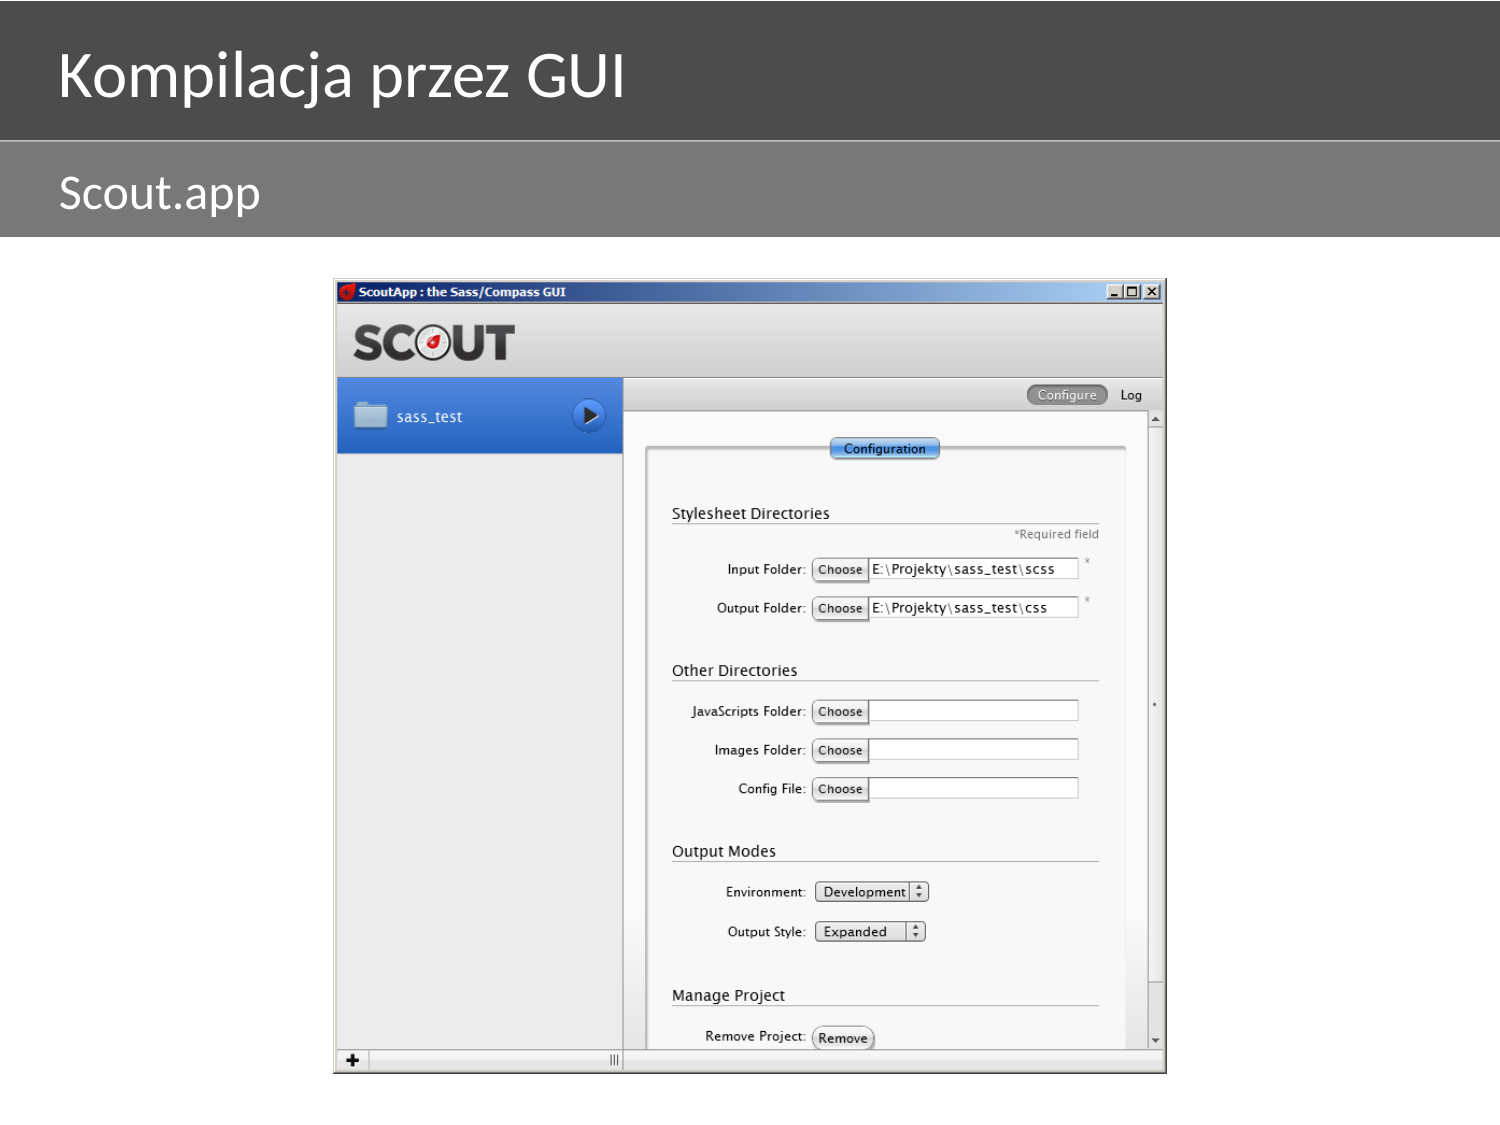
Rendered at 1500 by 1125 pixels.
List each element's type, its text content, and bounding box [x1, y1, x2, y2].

picture [333, 278, 1167, 1074]
text_box Kompilacja przez GUI [0, 1, 1500, 140]
text_box Scout.app [0, 141, 1500, 237]
